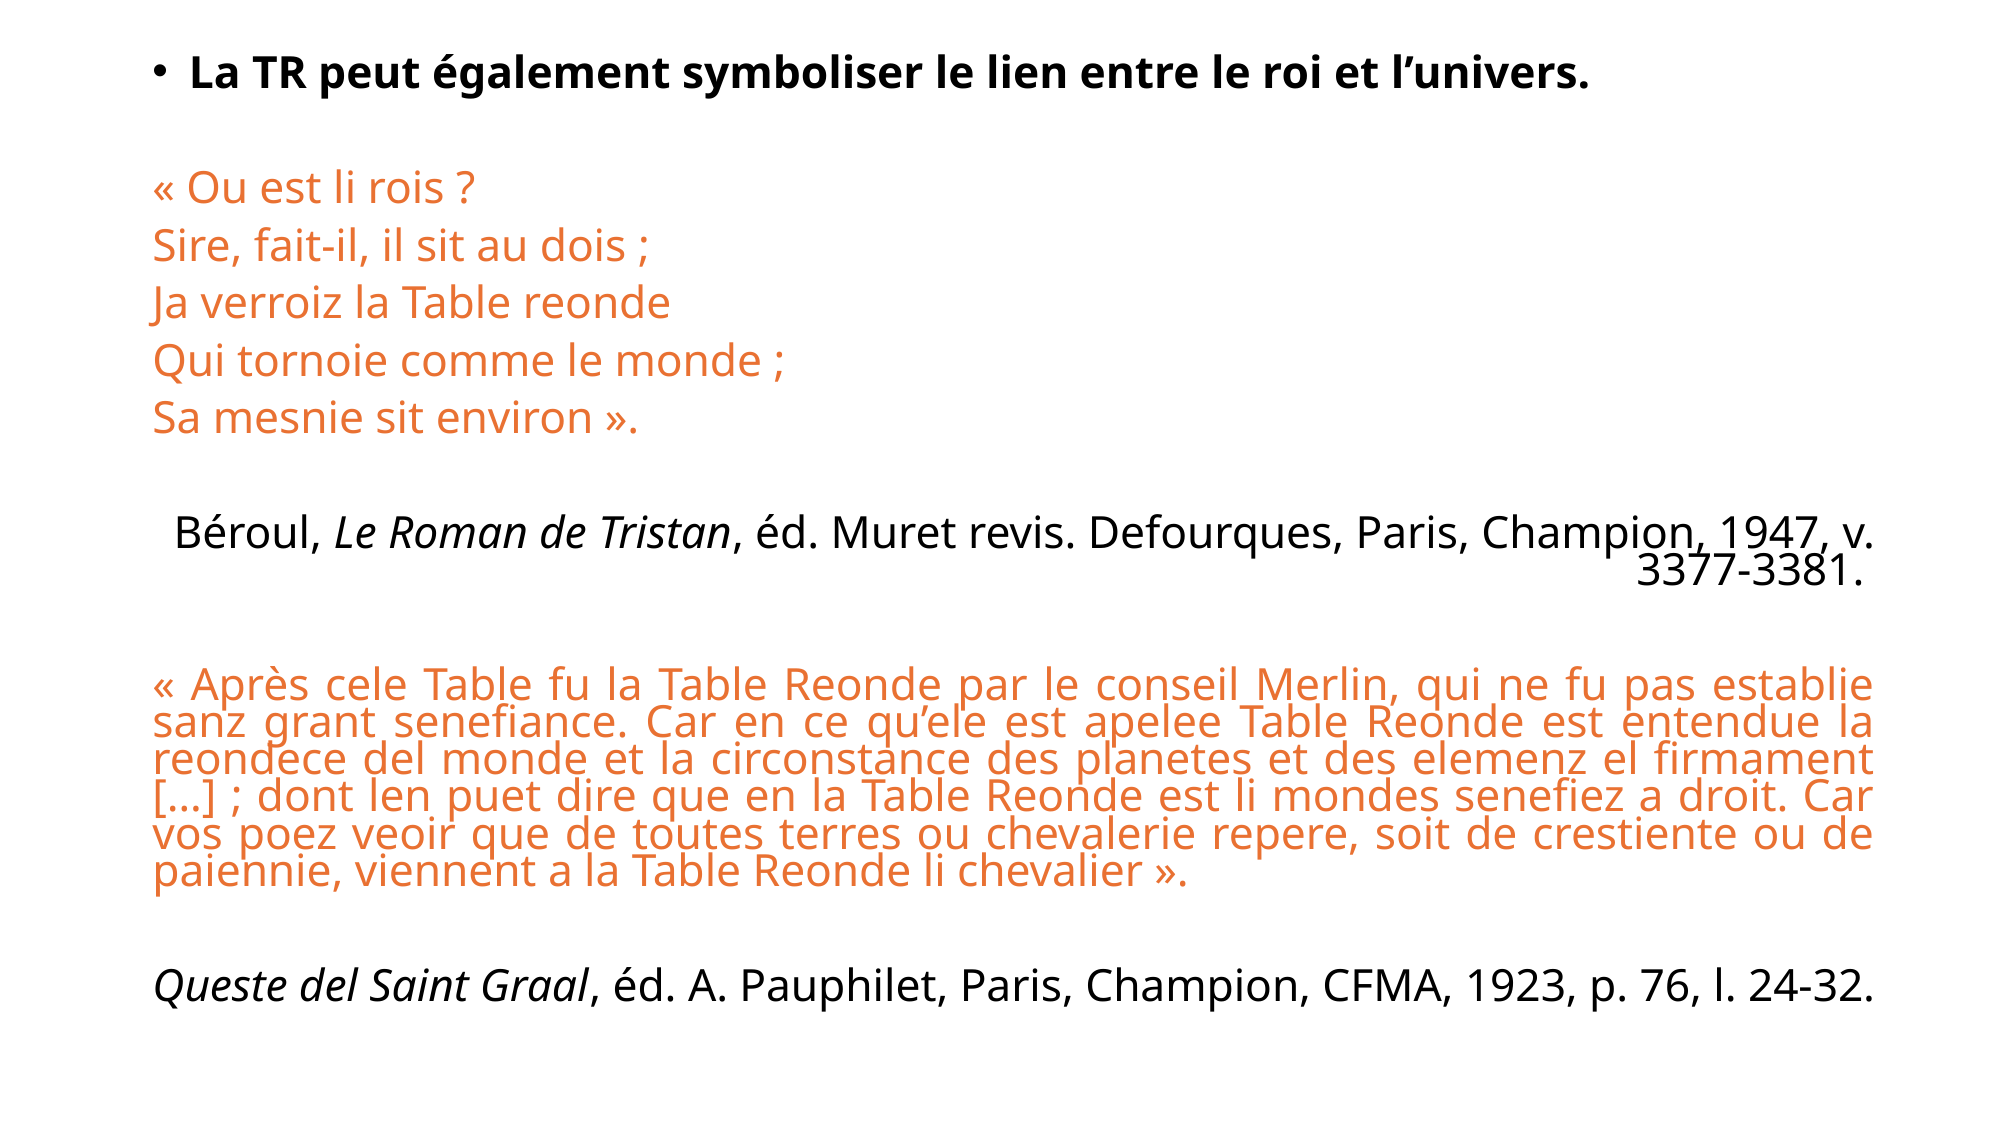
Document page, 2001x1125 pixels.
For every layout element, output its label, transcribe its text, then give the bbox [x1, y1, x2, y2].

list La TR peut également symboliser le lien entre le roi et l’univers. « Ou est li rois ? Sire, fait-il, il sit au dois ; Ja verroiz la Table reonde Qui tornoie comme le monde ; Sa mesnie sit environ ». Béroul, Le Roman de Tristan, éd. Muret revis. Defourques, Paris, Champion, 1947, v. 3377-3381. « Après cele Table fu la Table Reonde par le conseil Merlin, qui ne fu pas establie sanz grant senefiance. Car en ce qu’ele est apelee Table Reonde est entendue la reondece del monde et la circonstance des planetes et des elemenz el firmament […] ; dont len puet dire que en la Table Reonde est li mondes senefiez a droit. Car vos poez veoir que de toutes terres ou chevalerie repere, soit de crestiente ou de paiennie, viennent a la Table Reonde li chevalier ». Queste del Saint Graal, éd. A. Pauphilet, Paris, Champion, CFMA, 1923, p. 76, l. 24-32. [137, 51, 1900, 1052]
